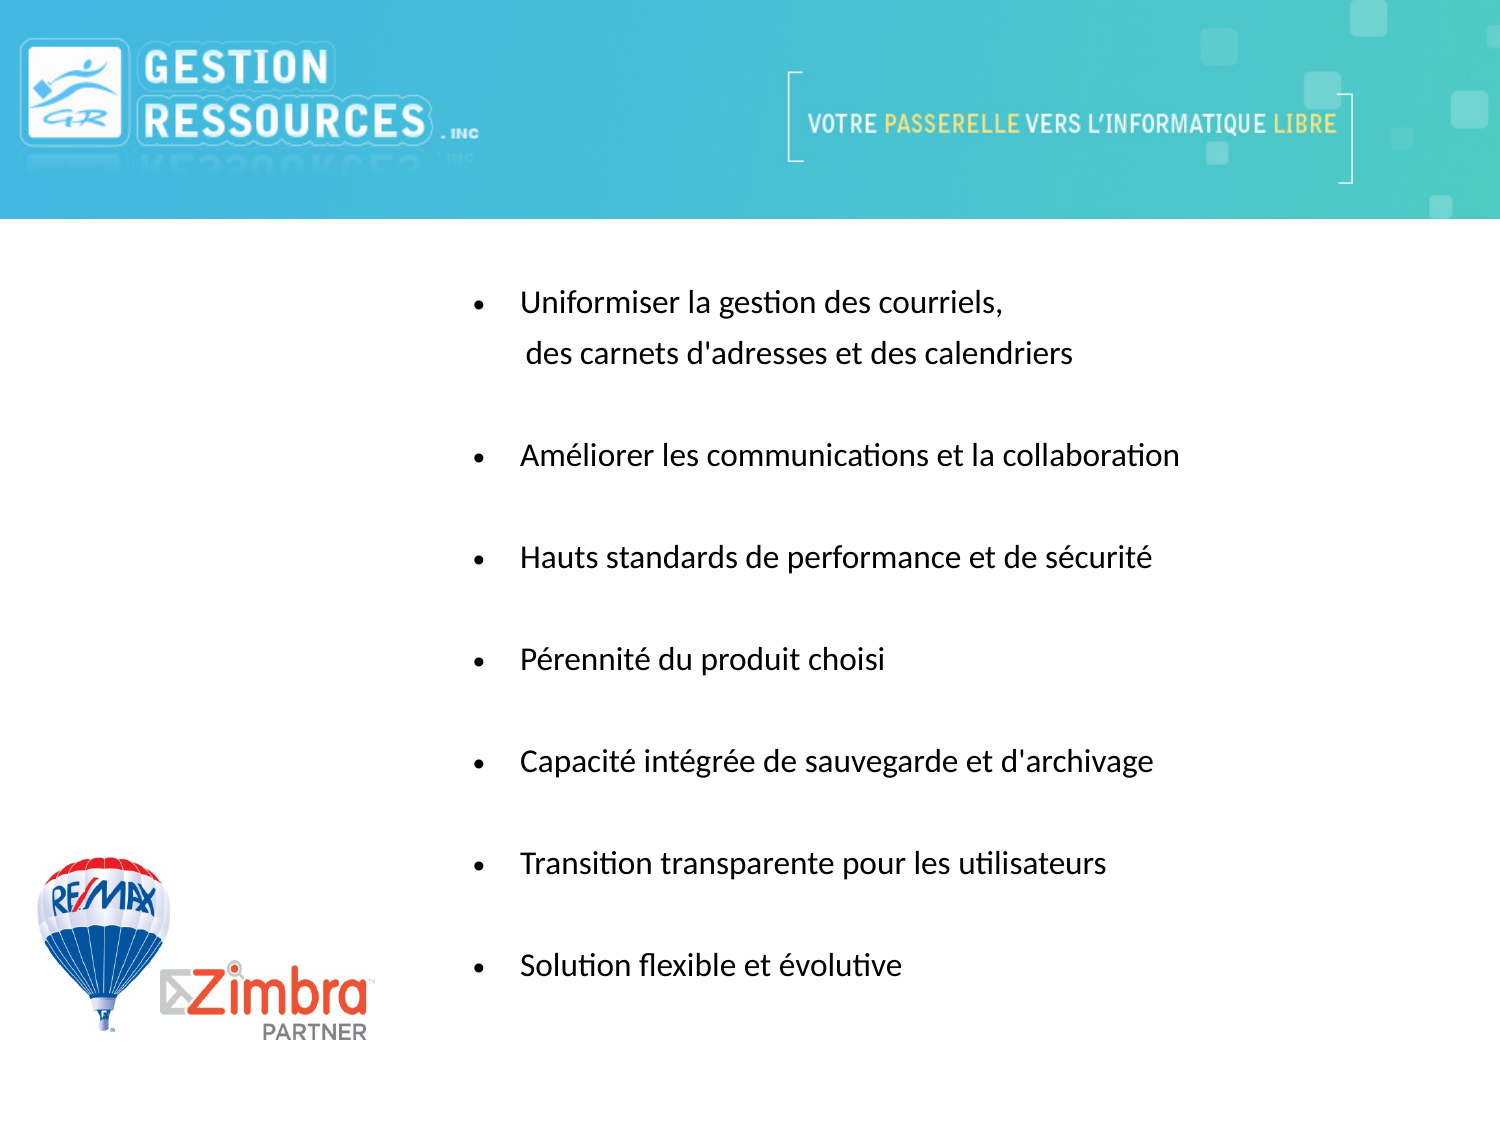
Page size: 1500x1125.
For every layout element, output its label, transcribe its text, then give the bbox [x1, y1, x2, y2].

picture [0, 0, 1500, 219]
text_box Uniformiser la gestion des courriels, des carnets d'adresses et des calendriers Améliorer les communications et la collaboration Hauts standards de performance et de sécurité Pérennité du produit choisi Capacité intégrée de sauvegarde et d'archivage Transition transparente pour les utilisateurs Solution flexible et évolutive [292, 281, 1418, 985]
picture [35, 855, 375, 1040]
